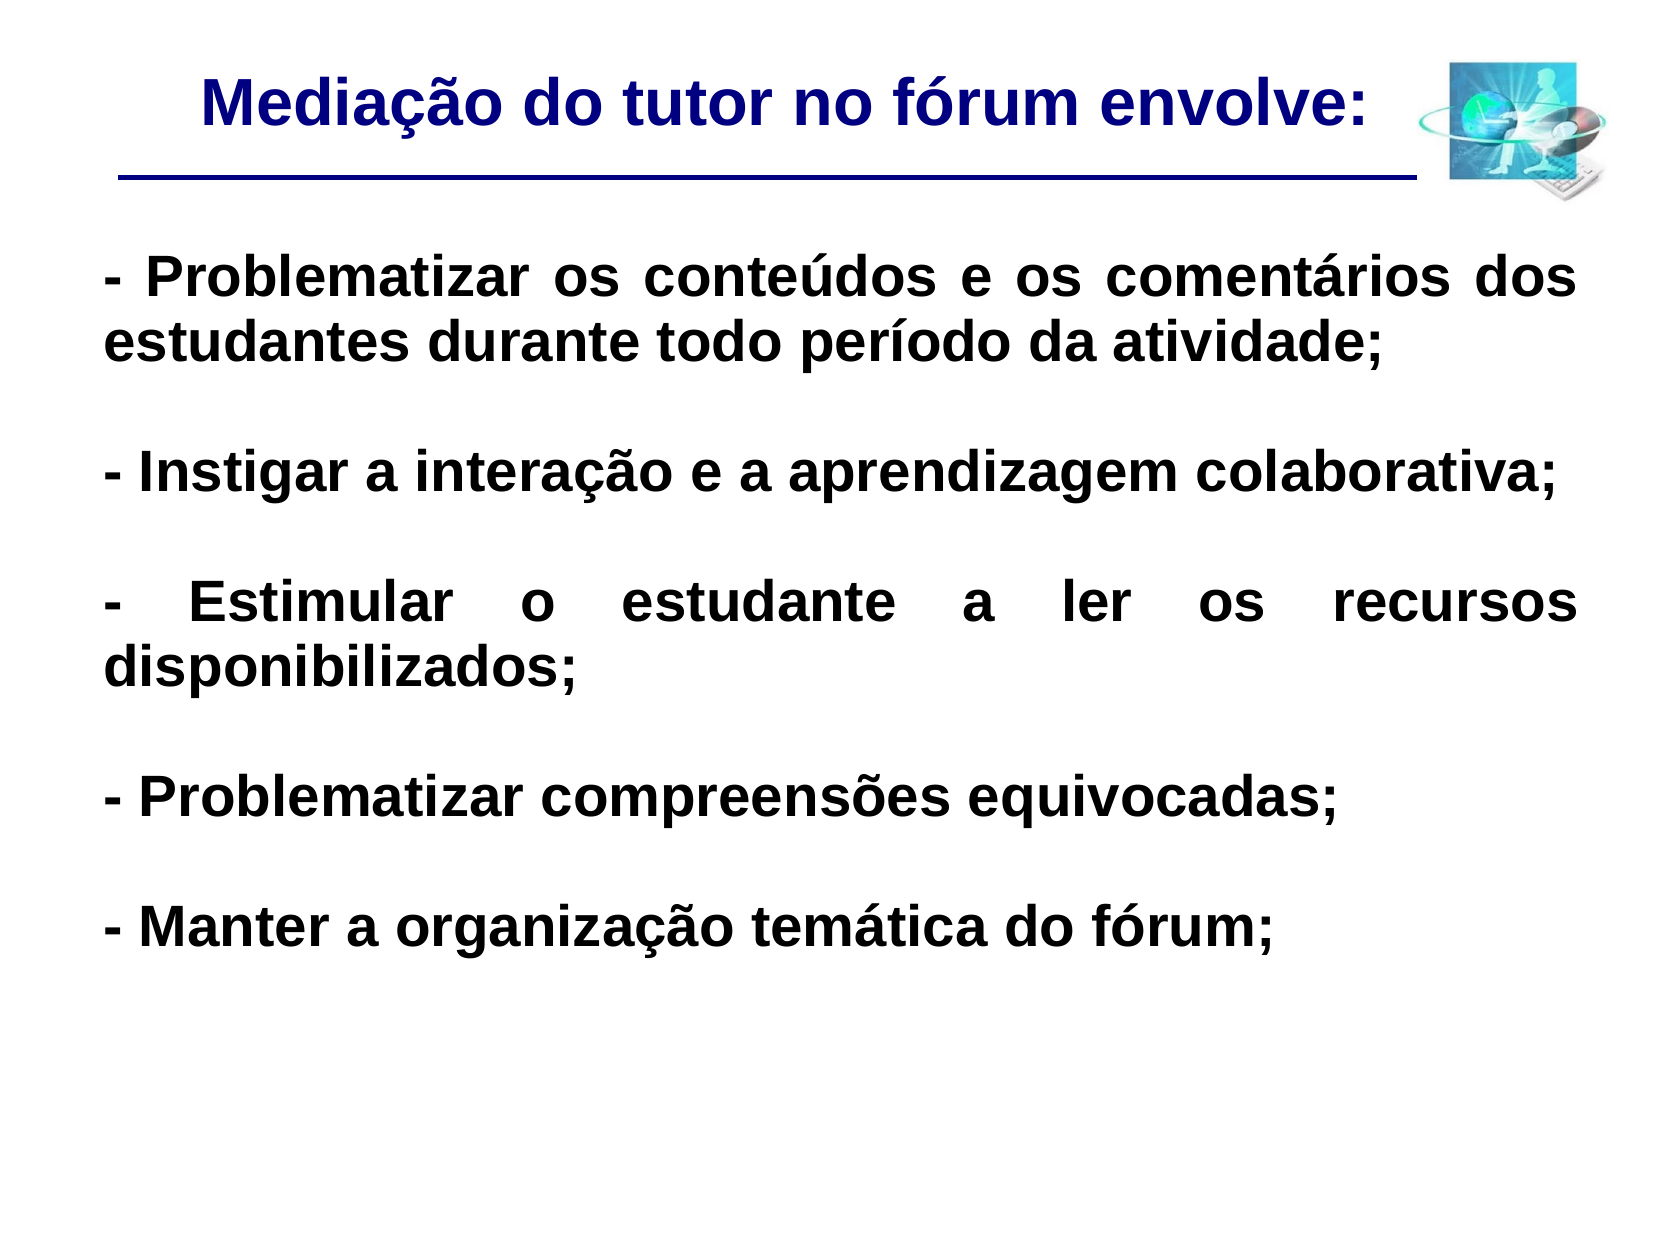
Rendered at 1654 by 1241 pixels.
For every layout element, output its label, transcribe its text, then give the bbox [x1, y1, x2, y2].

text_box Mediação do tutor no fórum envolve: [185, 58, 1388, 148]
picture [1417, 59, 1609, 212]
text_box - Problematizar os conteúdos e os comentários dos estudantes durante todo período da atividade; - Instigar a interação e a aprendizagem colaborativa; - Estimular o estudante a ler os recursos disponibilizados; - Problematizar compreensões equivocadas; - Manter a organização temática do fórum; [88, 236, 1595, 1241]
